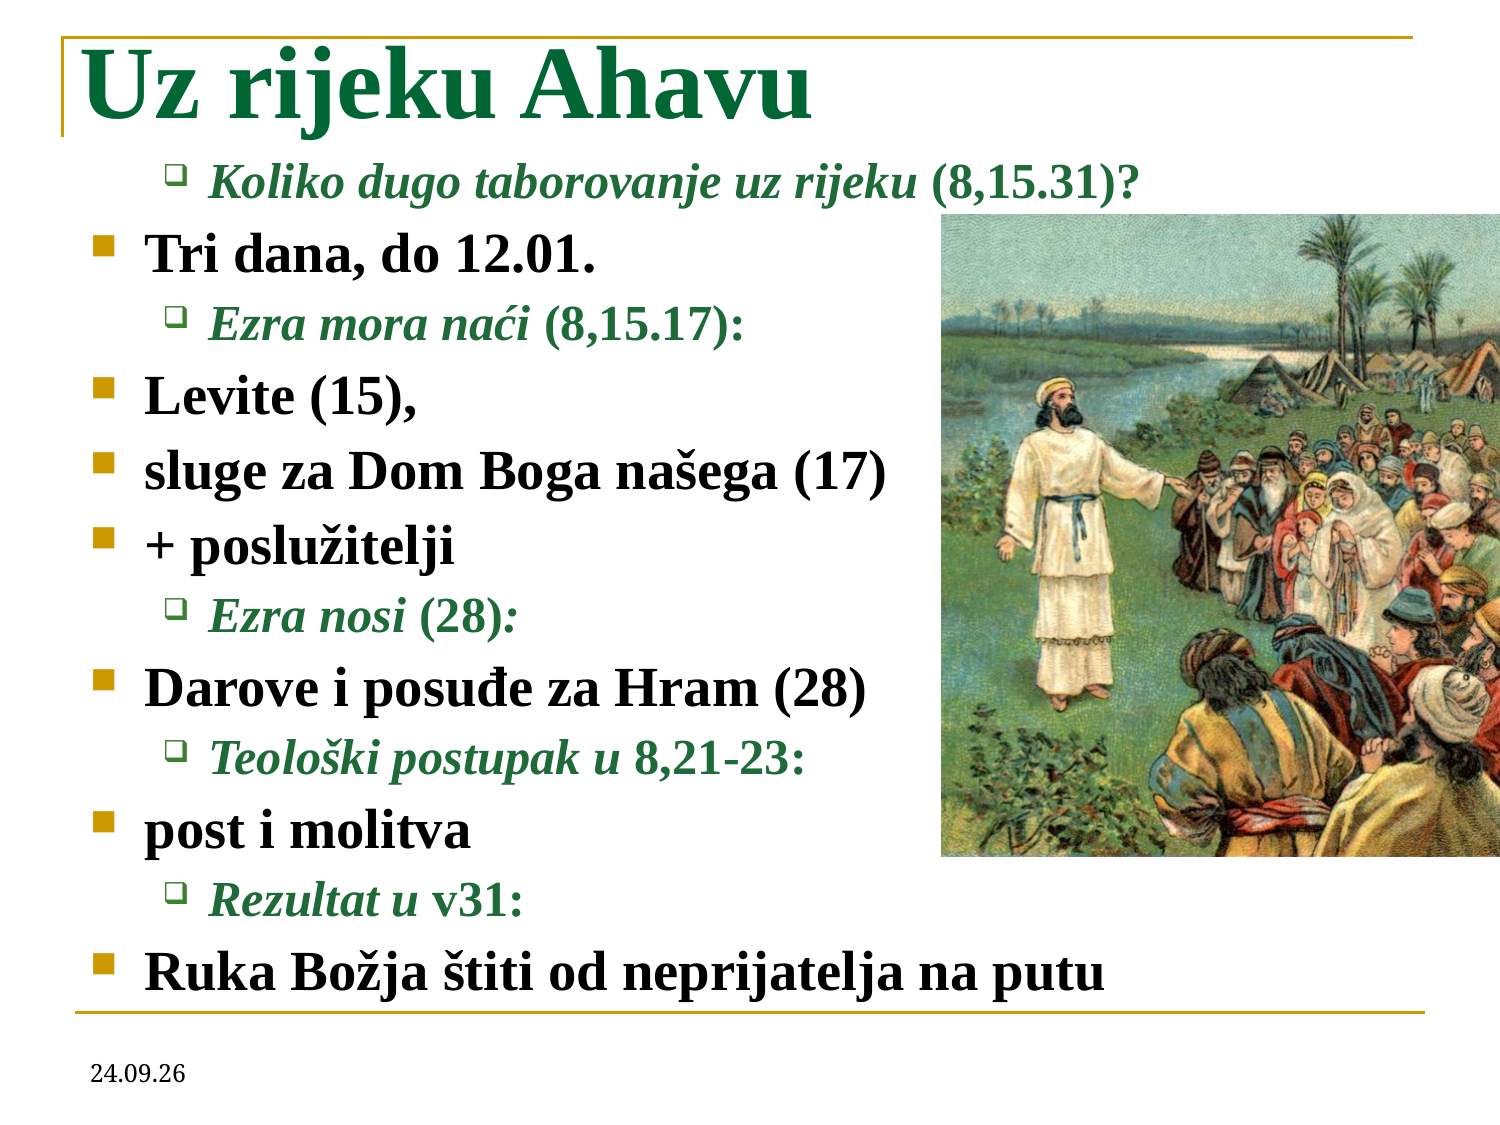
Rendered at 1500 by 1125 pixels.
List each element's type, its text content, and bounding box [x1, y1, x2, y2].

list Koliko dugo taborovanje uz rijeku (8,15.31)? Tri dana, do 12.01. Ezra mora naći (8,15.17): Levite (15), sluge za Dom Boga našega (17) + poslužitelji Ezra nosi (28): Darove i posuđe za Hram (28) Teološki postupak u 8,21-23: post i molitva Rezultat u v31: Ruka Božja štiti od neprijatelja na putu [74, 147, 1247, 1012]
text_box 09.12.25 [74, 1024, 426, 1100]
picture [941, 214, 1500, 857]
title Uz rijeku Ahavu [64, 7, 1415, 195]
